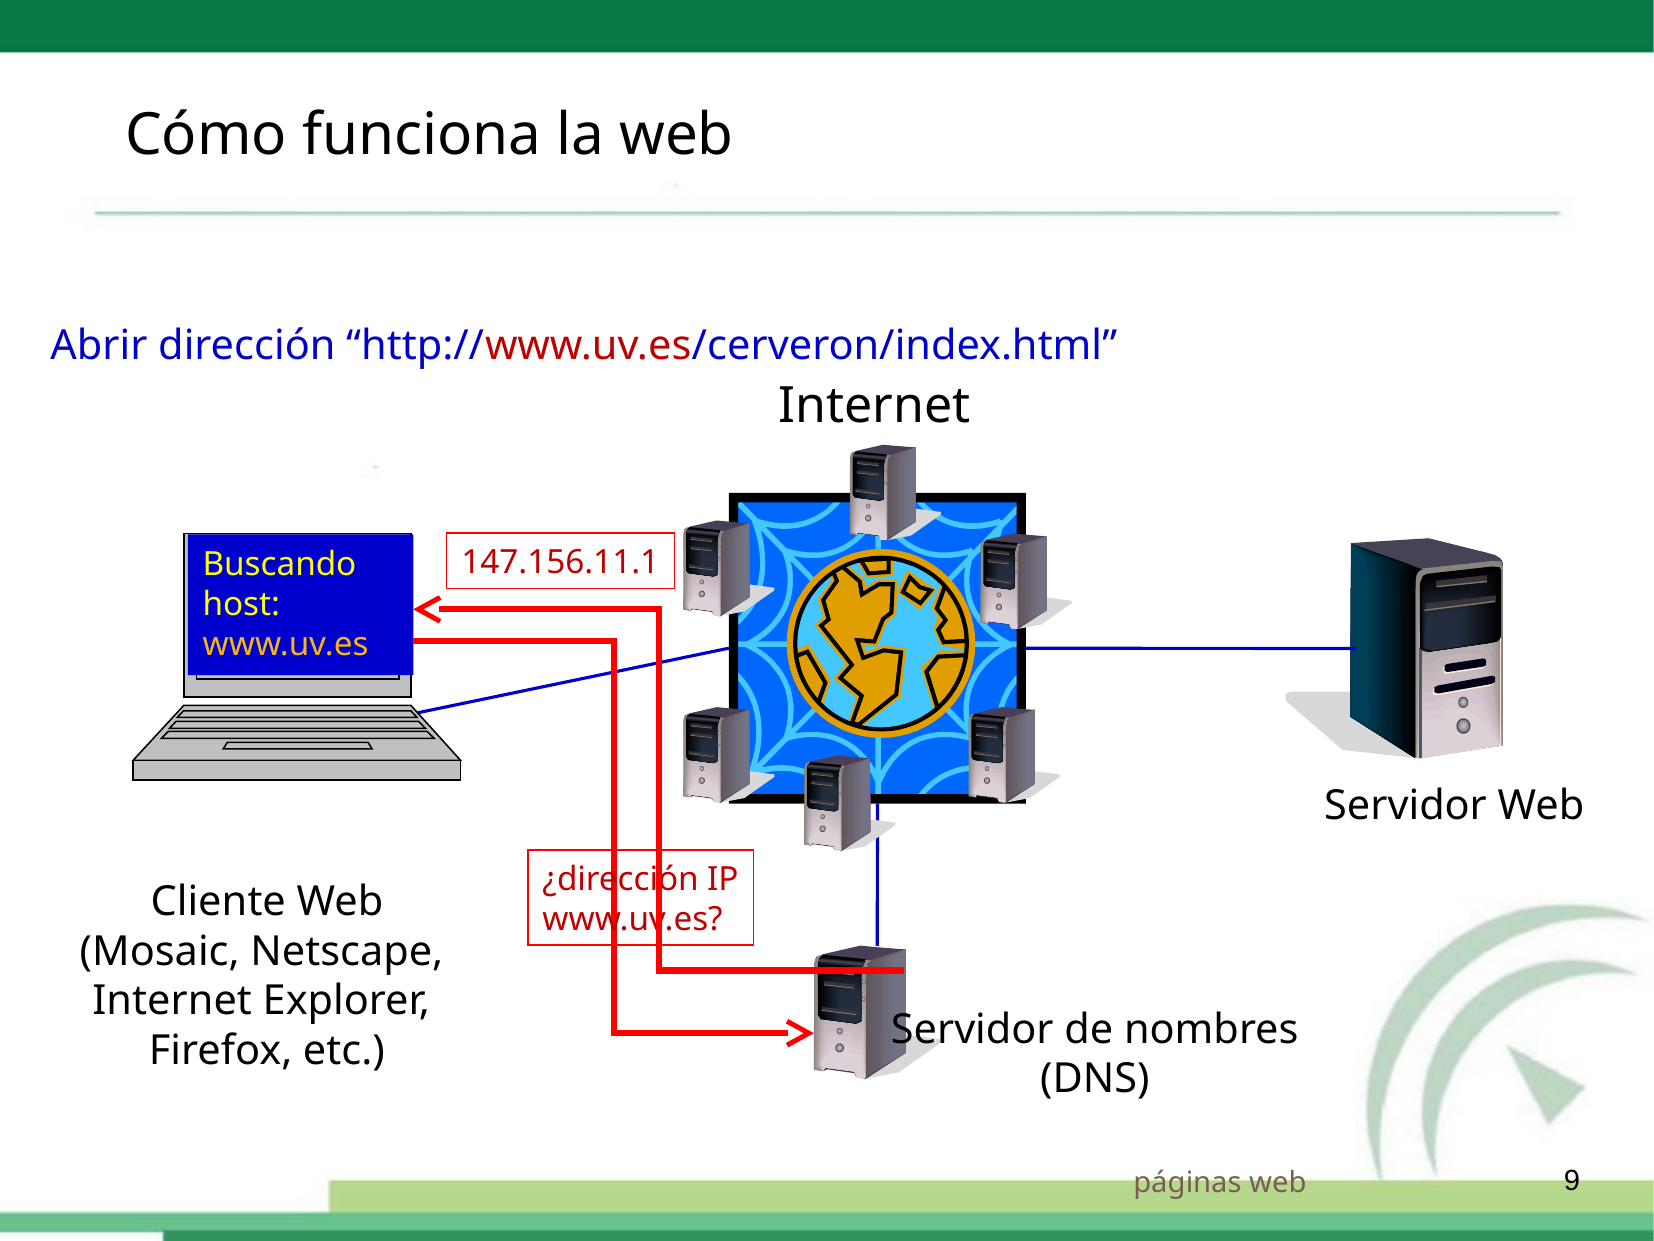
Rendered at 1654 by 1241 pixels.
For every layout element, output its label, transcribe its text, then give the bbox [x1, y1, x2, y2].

text_box ¿dirección IP www.uv.es? [662, 849, 754, 946]
text_box Cliente Web (Mosaic, Netscape, Internet Explorer, Firefox, etc.) [64, 866, 470, 1081]
text_box [184, 533, 411, 698]
text_box páginas web [110, 1148, 1322, 1215]
picture [0, 0, 1654, 1241]
text_box Internet [763, 376, 986, 441]
title Cómo funciona la web [110, 41, 1585, 221]
text_box Servidor de nombres (DNS) [876, 994, 1314, 1109]
text_box [133, 705, 461, 780]
text_box Abrir dirección “http://www.uv.es/cerveron/index.html” [35, 309, 1133, 376]
text_box Servidor Web [1309, 770, 1600, 836]
text_box 147.156.11.1 [446, 532, 675, 589]
text_box Buscando host: www.uv.es [187, 534, 414, 676]
text_box <número> [1345, 1153, 1595, 1229]
text_box ¿dirección IP www.uv.es? [527, 849, 656, 946]
